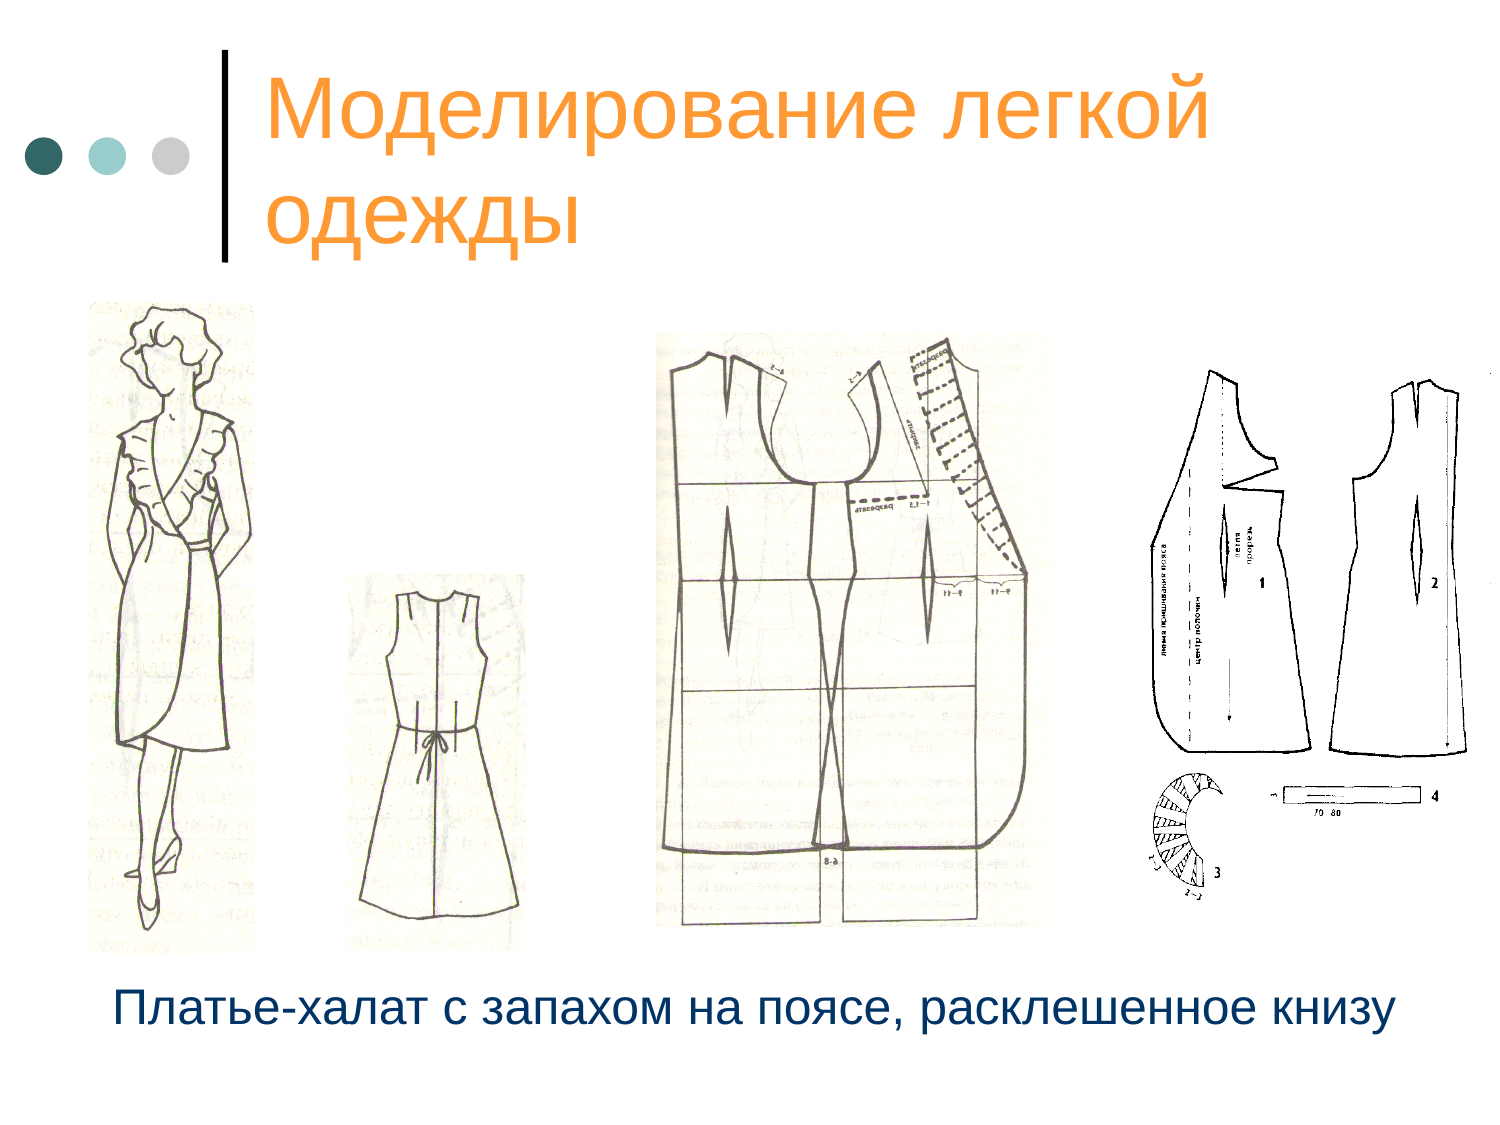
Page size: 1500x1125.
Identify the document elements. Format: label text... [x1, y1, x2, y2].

picture [348, 574, 526, 951]
picture [88, 302, 254, 954]
text_box Платье-халат с запахом на поясе, расклешенное книзу [97, 967, 1412, 1043]
title Моделирование легкой одежды [249, 31, 1401, 282]
picture [1082, 346, 1496, 903]
picture [655, 333, 1053, 927]
